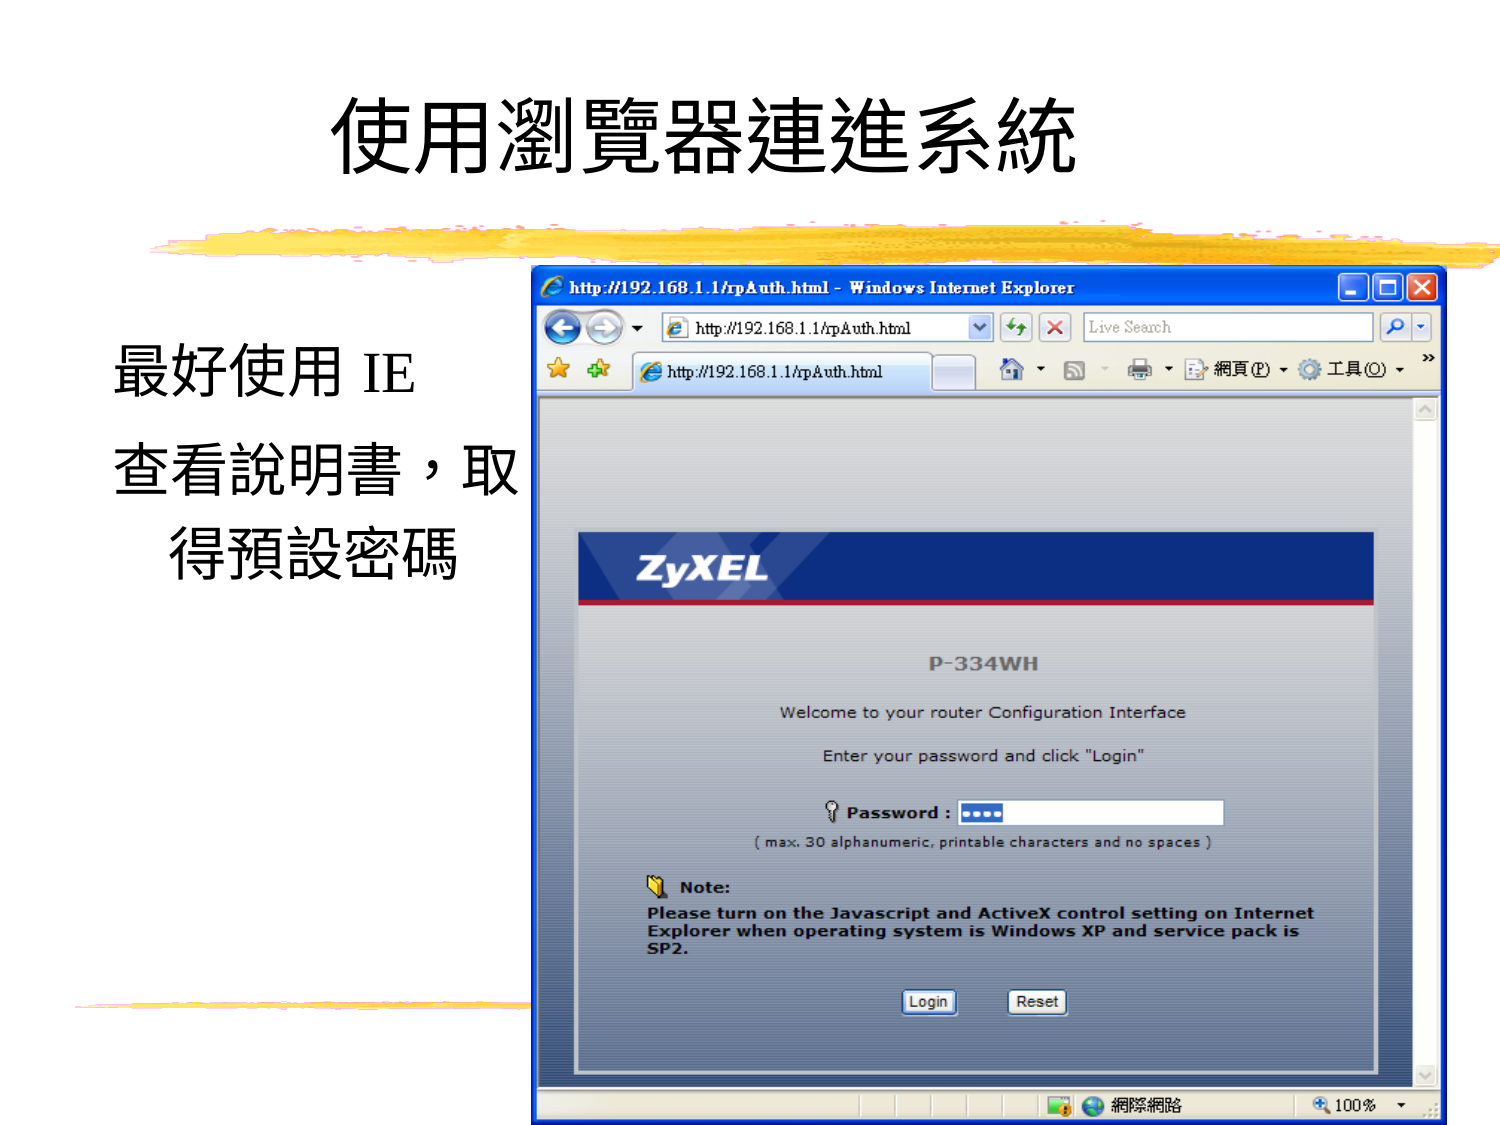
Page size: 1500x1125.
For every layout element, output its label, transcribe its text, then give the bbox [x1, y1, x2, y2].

list 最好使用IE 查看說明書，取得預設密碼 [112, 324, 531, 986]
picture [75, 215, 1500, 1125]
title 使用瀏覽器連進系統 [66, 44, 1342, 218]
